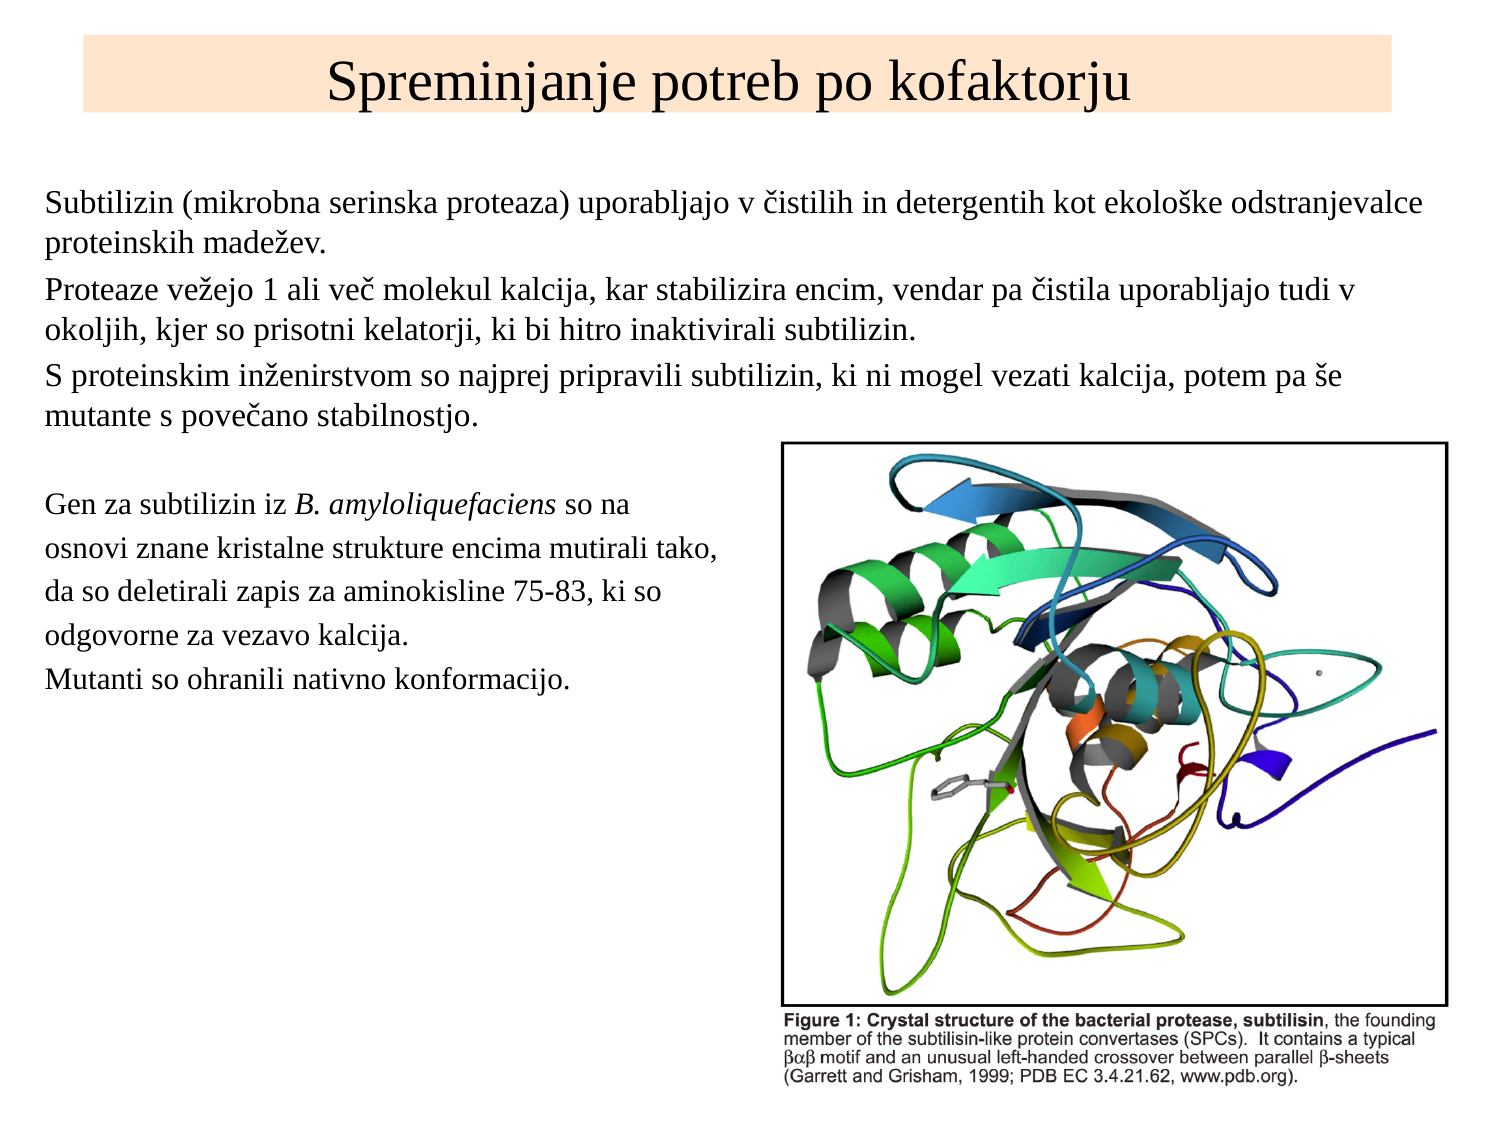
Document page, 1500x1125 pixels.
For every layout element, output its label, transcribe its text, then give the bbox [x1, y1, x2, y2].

picture [750, 432, 1475, 1110]
title Spreminjanje potreb po kofaktorju [83, 34, 1392, 113]
list Subtilizin (mikrobna serinska proteaza) uporabljajo v čistilih in detergentih kot ekološke odstranjevalce proteinskih madežev. Proteaze vežejo 1 ali več molekul kalcija, kar stabilizira encim, vendar pa čistila uporabljajo tudi v okoljih, kjer so prisotni kelatorji, ki bi hitro inaktivirali subtilizin. S proteinskim inženirstvom so najprej pripravili subtilizin, ki ni mogel vezati kalcija, potem pa še mutante s povečano stabilnostjo. Gen za subtilizin iz B. amyloliquefaciens so na osnovi znane kristalne strukture encima mutirali tako, da so deletirali zapis za aminokisline 75-83, ki so odgovorne za vezavo kalcija. Mutanti so ohranili nativno konformacijo. [29, 173, 1471, 740]
